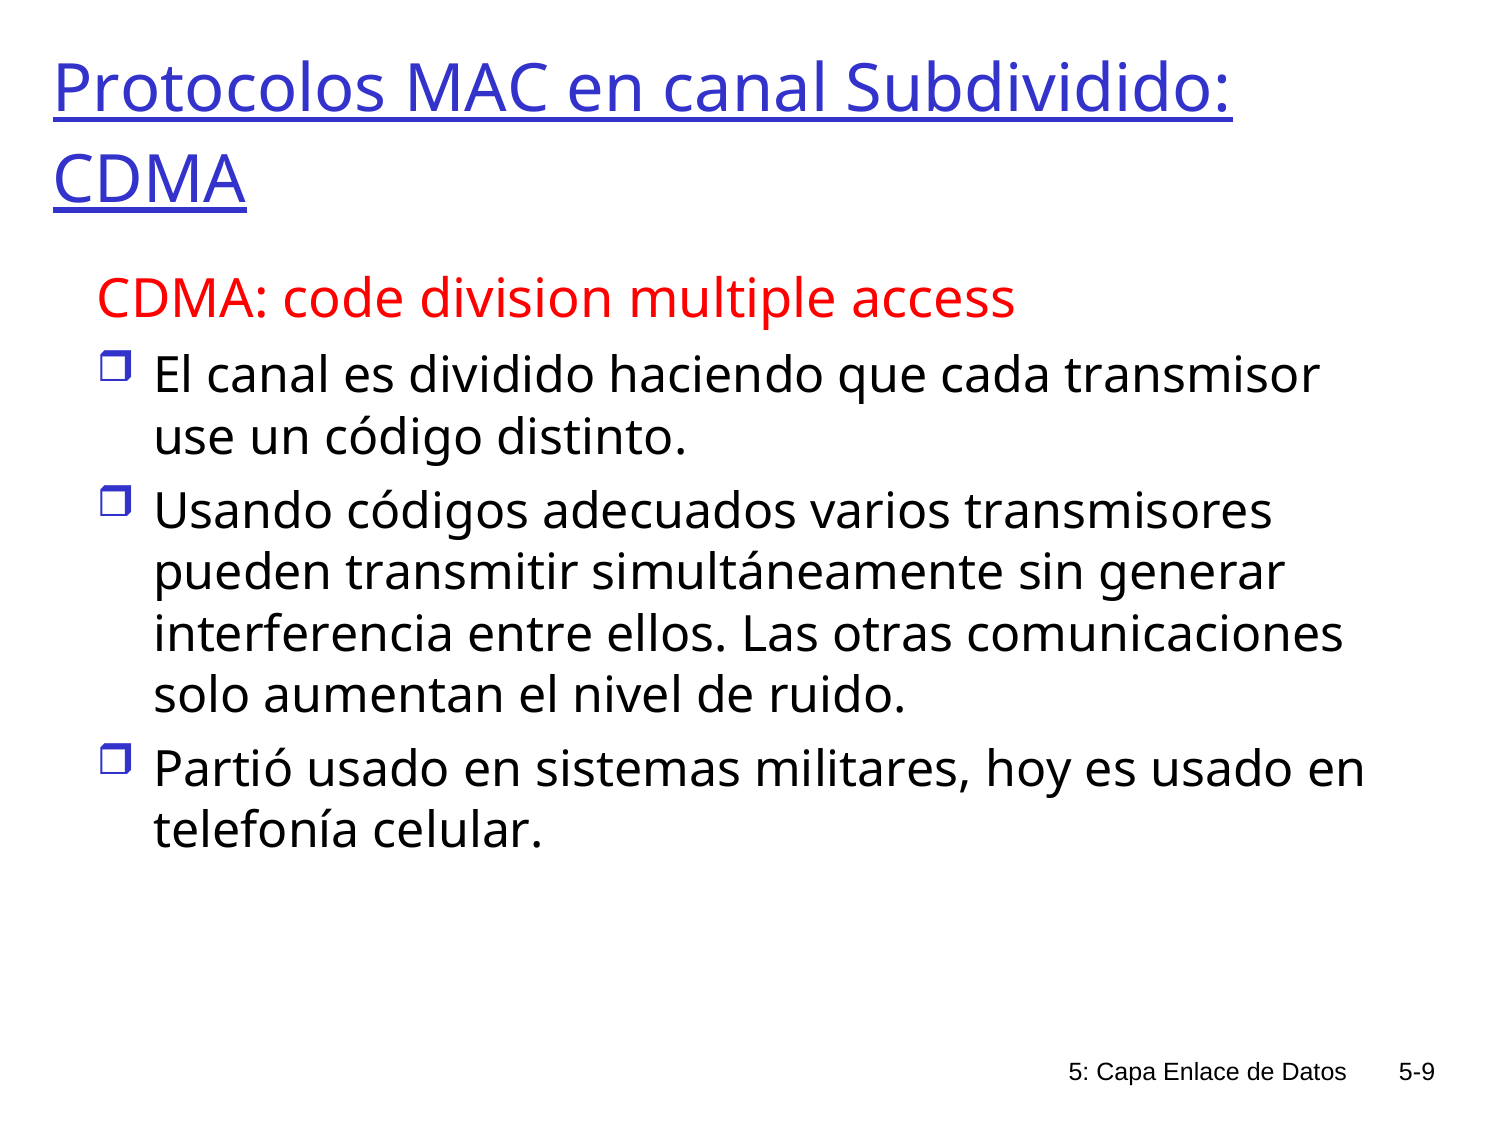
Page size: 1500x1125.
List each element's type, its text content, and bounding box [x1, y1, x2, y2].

list CDMA: code division multiple access El canal es dividido haciendo que cada transmisor use un código distinto. Usando códigos adecuados varios transmisores pueden transmitir simultáneamente sin generar interferencia entre ellos. Las otras comunicaciones solo aumentan el nivel de ruido. Partió usado en sistemas militares, hoy es usado en telefonía celular. [82, 257, 1432, 766]
title Protocolos MAC en canal Subdividido: CDMA [37, 37, 1454, 225]
